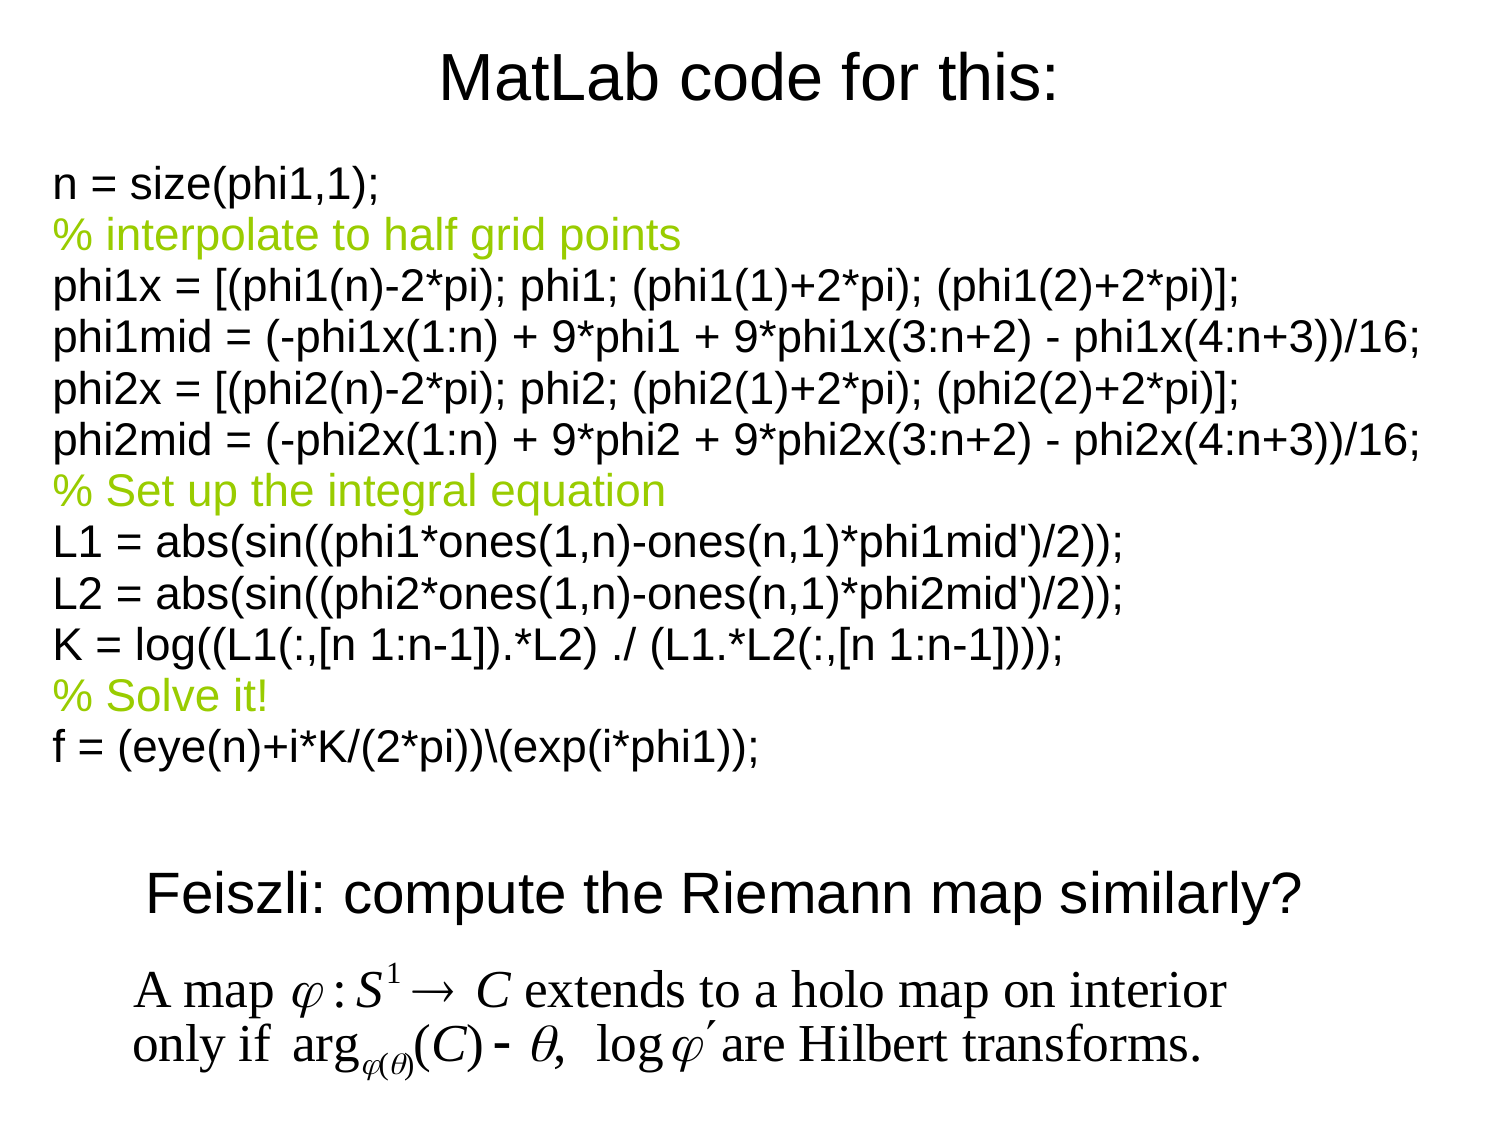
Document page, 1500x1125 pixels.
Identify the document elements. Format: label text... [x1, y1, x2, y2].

title MatLab code for this: [75, 24, 1426, 130]
chart [125, 963, 1251, 1093]
text_box Feiszli: compute the Riemann map similarly? [50, 825, 1401, 963]
text_box n = size(phi1,1); % interpolate to half grid points phi1x = [(phi1(n)-2*pi); phi1; (phi1(1)+2*pi); (phi1(2)+2*pi)]; phi1mid = (-phi1x(1:n) + 9*phi1 + 9*phi1x(3:n+2) - phi1x(4:n+3))/16; phi2x = [(phi2(n)-2*pi); phi2; (phi2(1)+2*pi); (phi2(2)+2*pi)]; phi2mid = (-phi2x(1:n) + 9*phi2 + 9*phi2x(3:n+2) - phi2x(4:n+3))/16; % Set up the integral equation L1 = abs(sin((phi1*ones(1,n)-ones(n,1)*phi1mid')/2)); L2 = abs(sin((phi2*ones(1,n)-ones(n,1)*phi2mid')/2)); K = log((L1(:,[n 1:n-1]).*L2) ./ (L1.*L2(:,[n 1:n-1]))); % Solve it! f = (eye(n)+i*K/(2*pi))\(exp(i*phi1)); [37, 149, 1500, 781]
